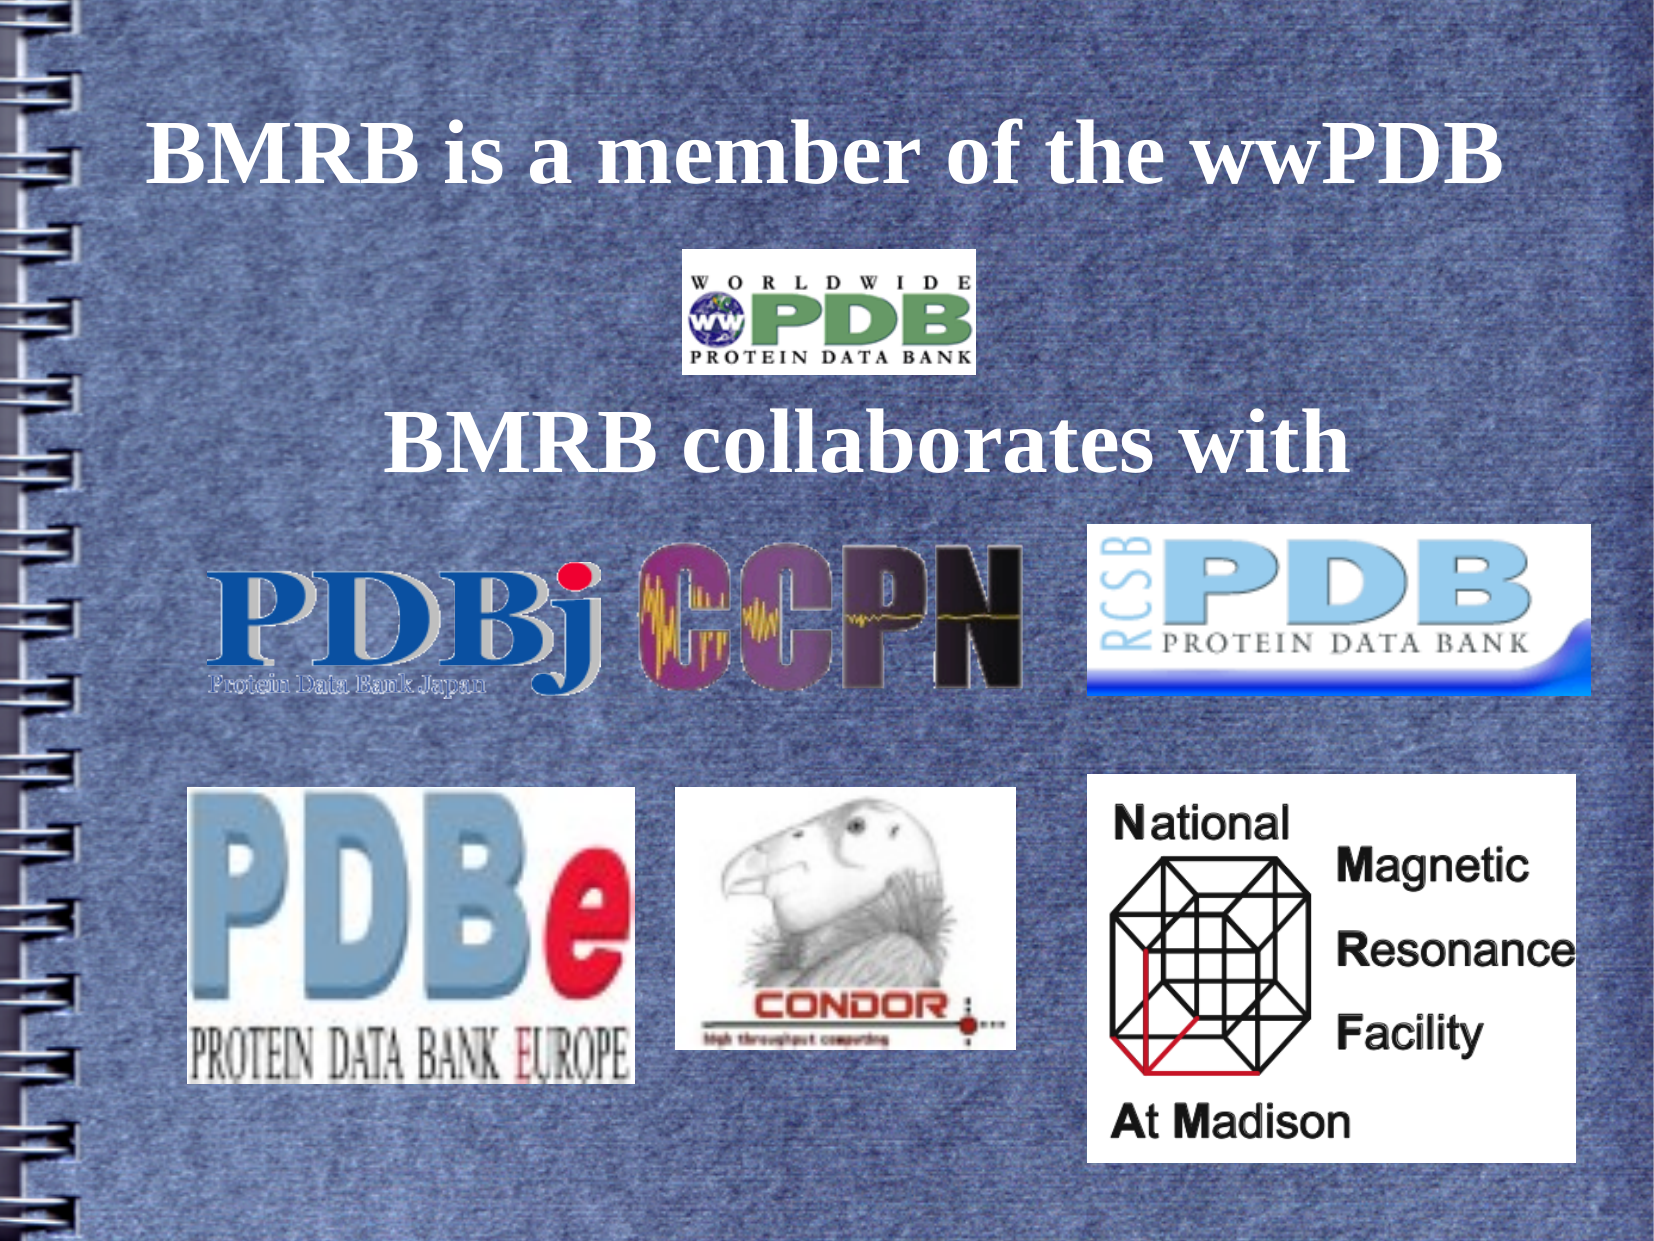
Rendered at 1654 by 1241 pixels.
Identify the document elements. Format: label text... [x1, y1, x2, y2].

title BMRB is a member of the wwPDB [82, 49, 1571, 257]
picture [0, 0, 1654, 1241]
title BMRB collaborates with [124, 337, 1613, 545]
